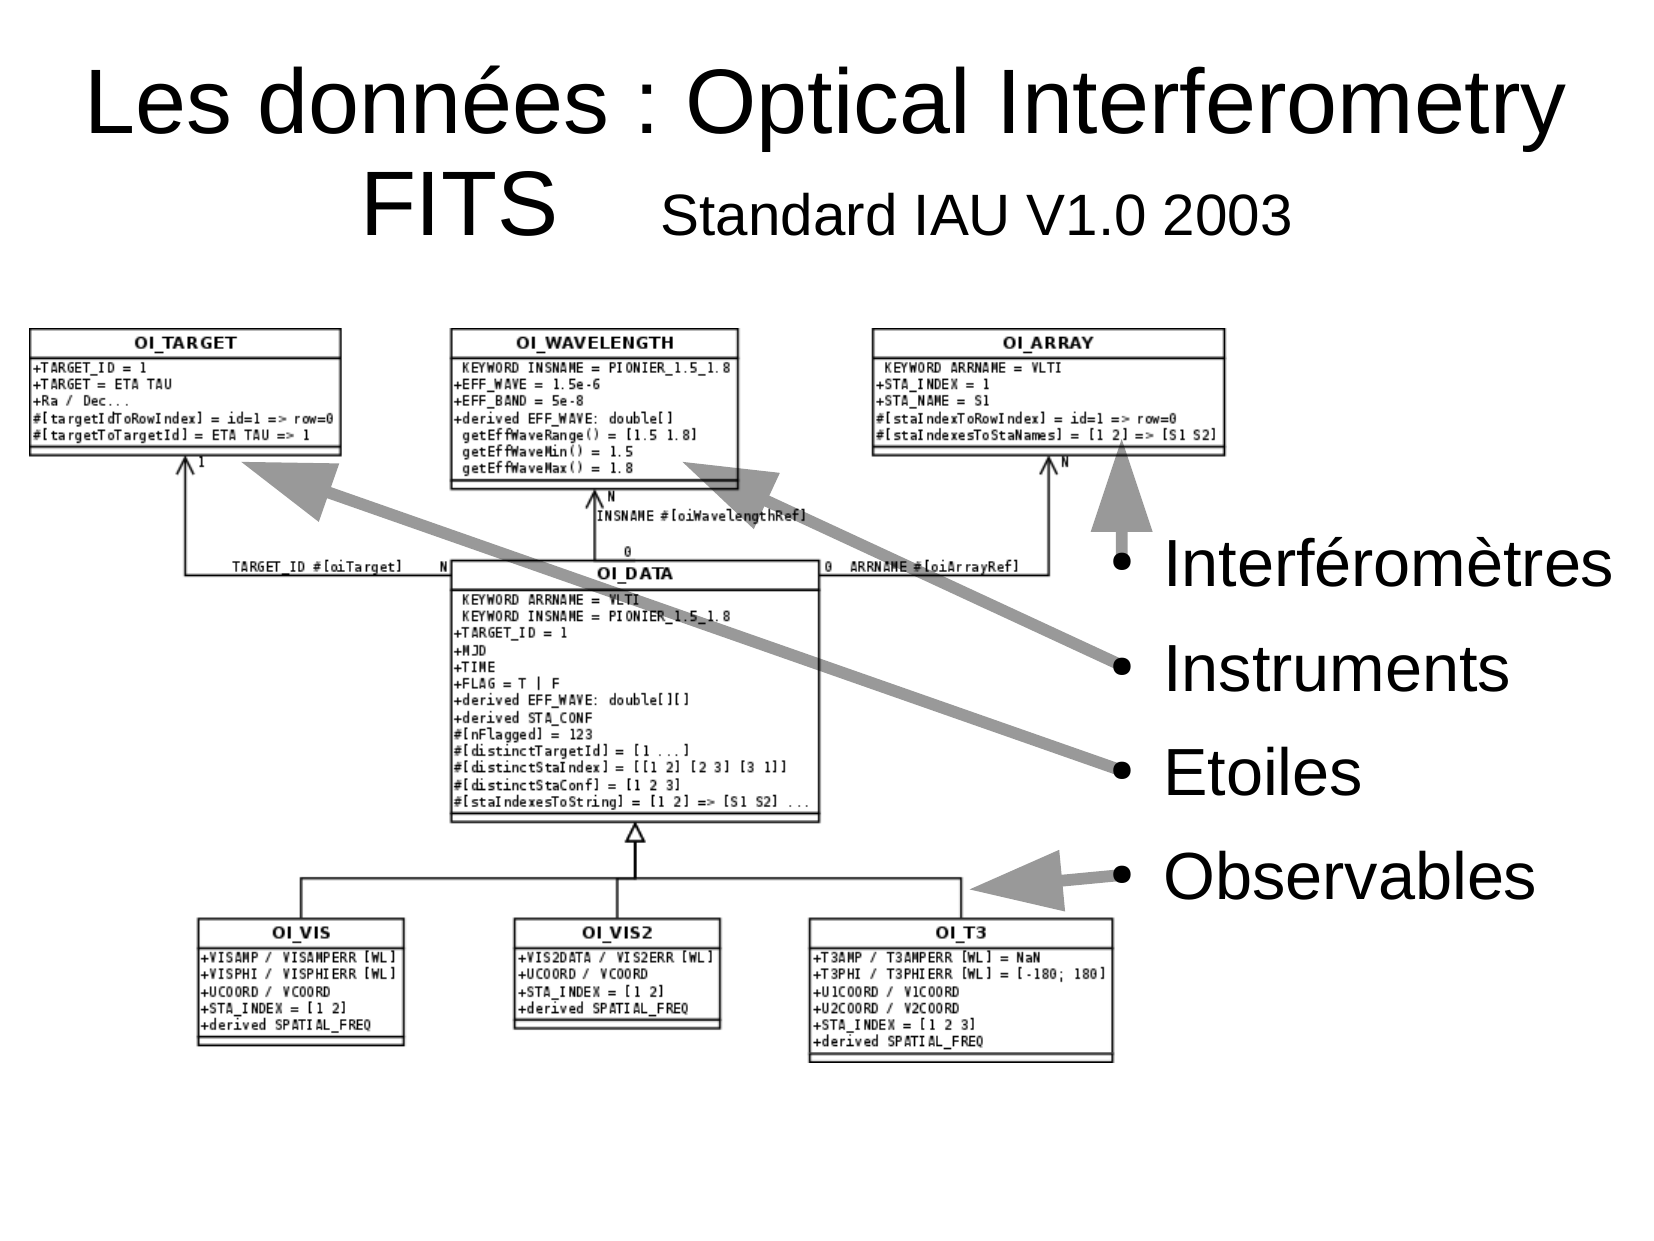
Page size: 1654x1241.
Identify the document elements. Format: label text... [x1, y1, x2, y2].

picture [29, 328, 1227, 1063]
title Les données : Optical Interferometry FITS Standard IAU V1.0 2003 [82, 49, 1571, 257]
list Interféromètres Instruments Etoiles Observables [1092, 526, 1625, 1211]
